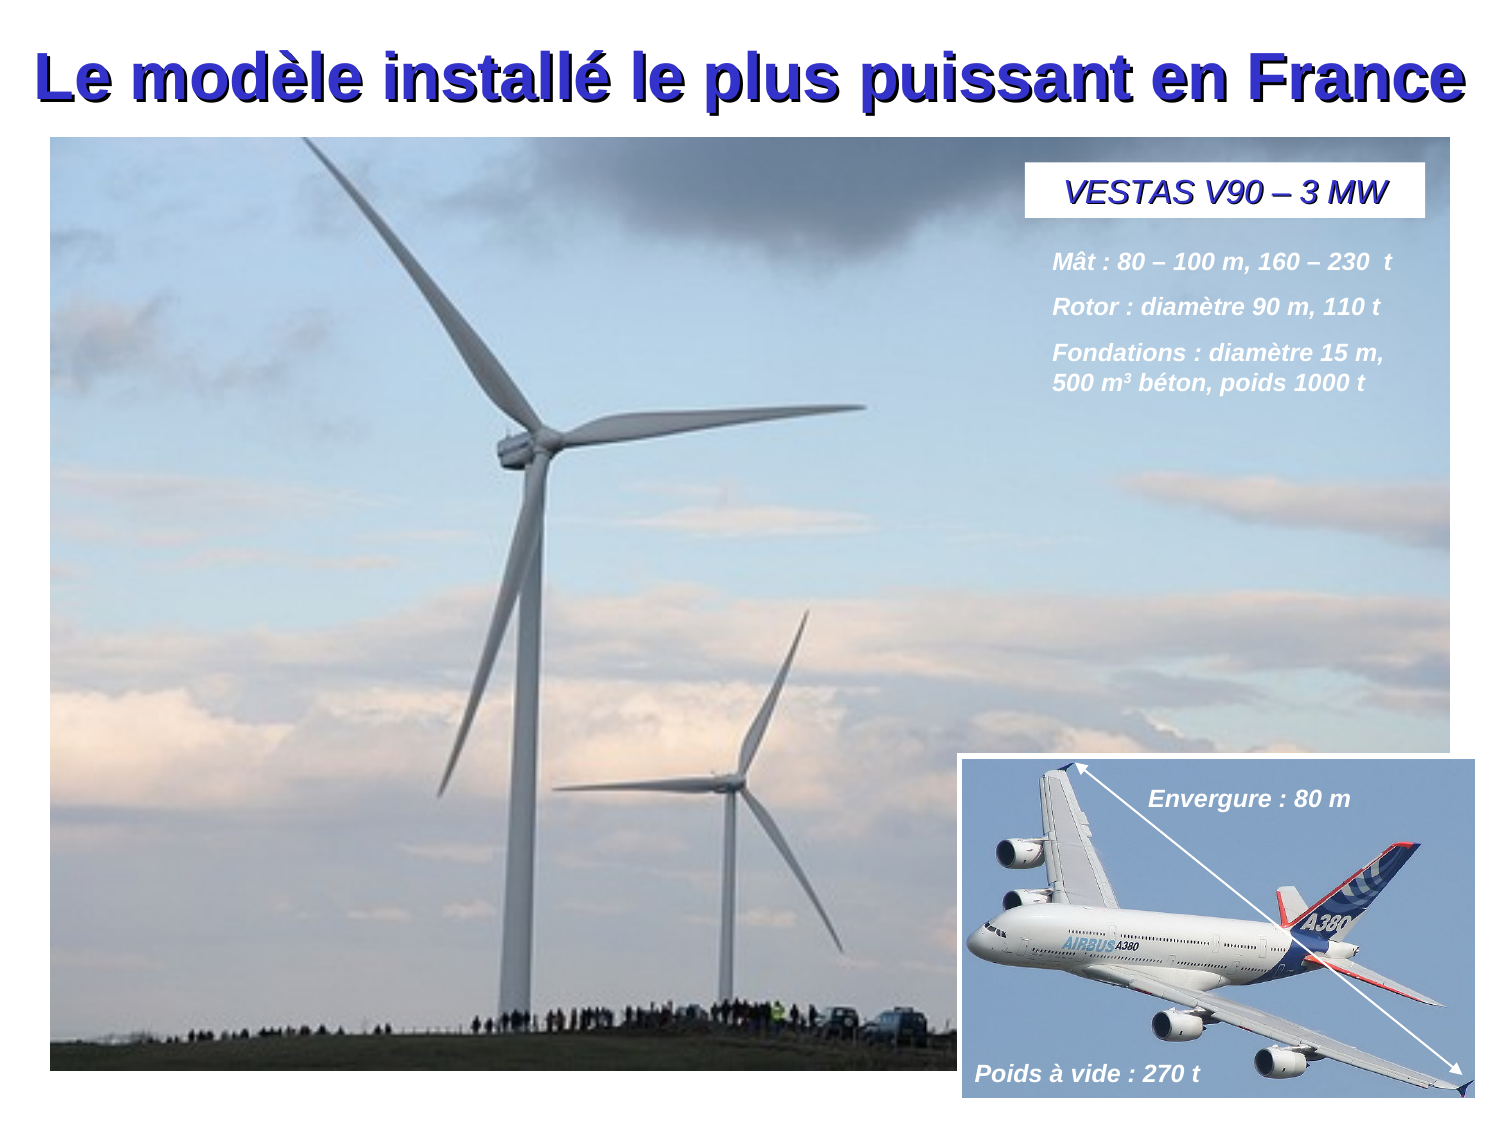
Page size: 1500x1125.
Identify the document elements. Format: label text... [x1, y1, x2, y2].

text_box VESTAS V90 – 3 MW [1024, 162, 1426, 218]
picture [962, 758, 1476, 1099]
text_box Poids à vide : 270 t [950, 1050, 1226, 1096]
picture [50, 137, 1450, 1071]
text_box Envergure : 80 m [1124, 774, 1375, 821]
text_box Le modèle installé le plus puissant en France [0, 24, 1500, 121]
text_box Mât : 80 – 100 m, 160 – 230 t Rotor : diamètre 90 m, 110 t Fondations : diamètre 15 m, 500 m3 béton, poids 1000 t [1037, 237, 1426, 404]
